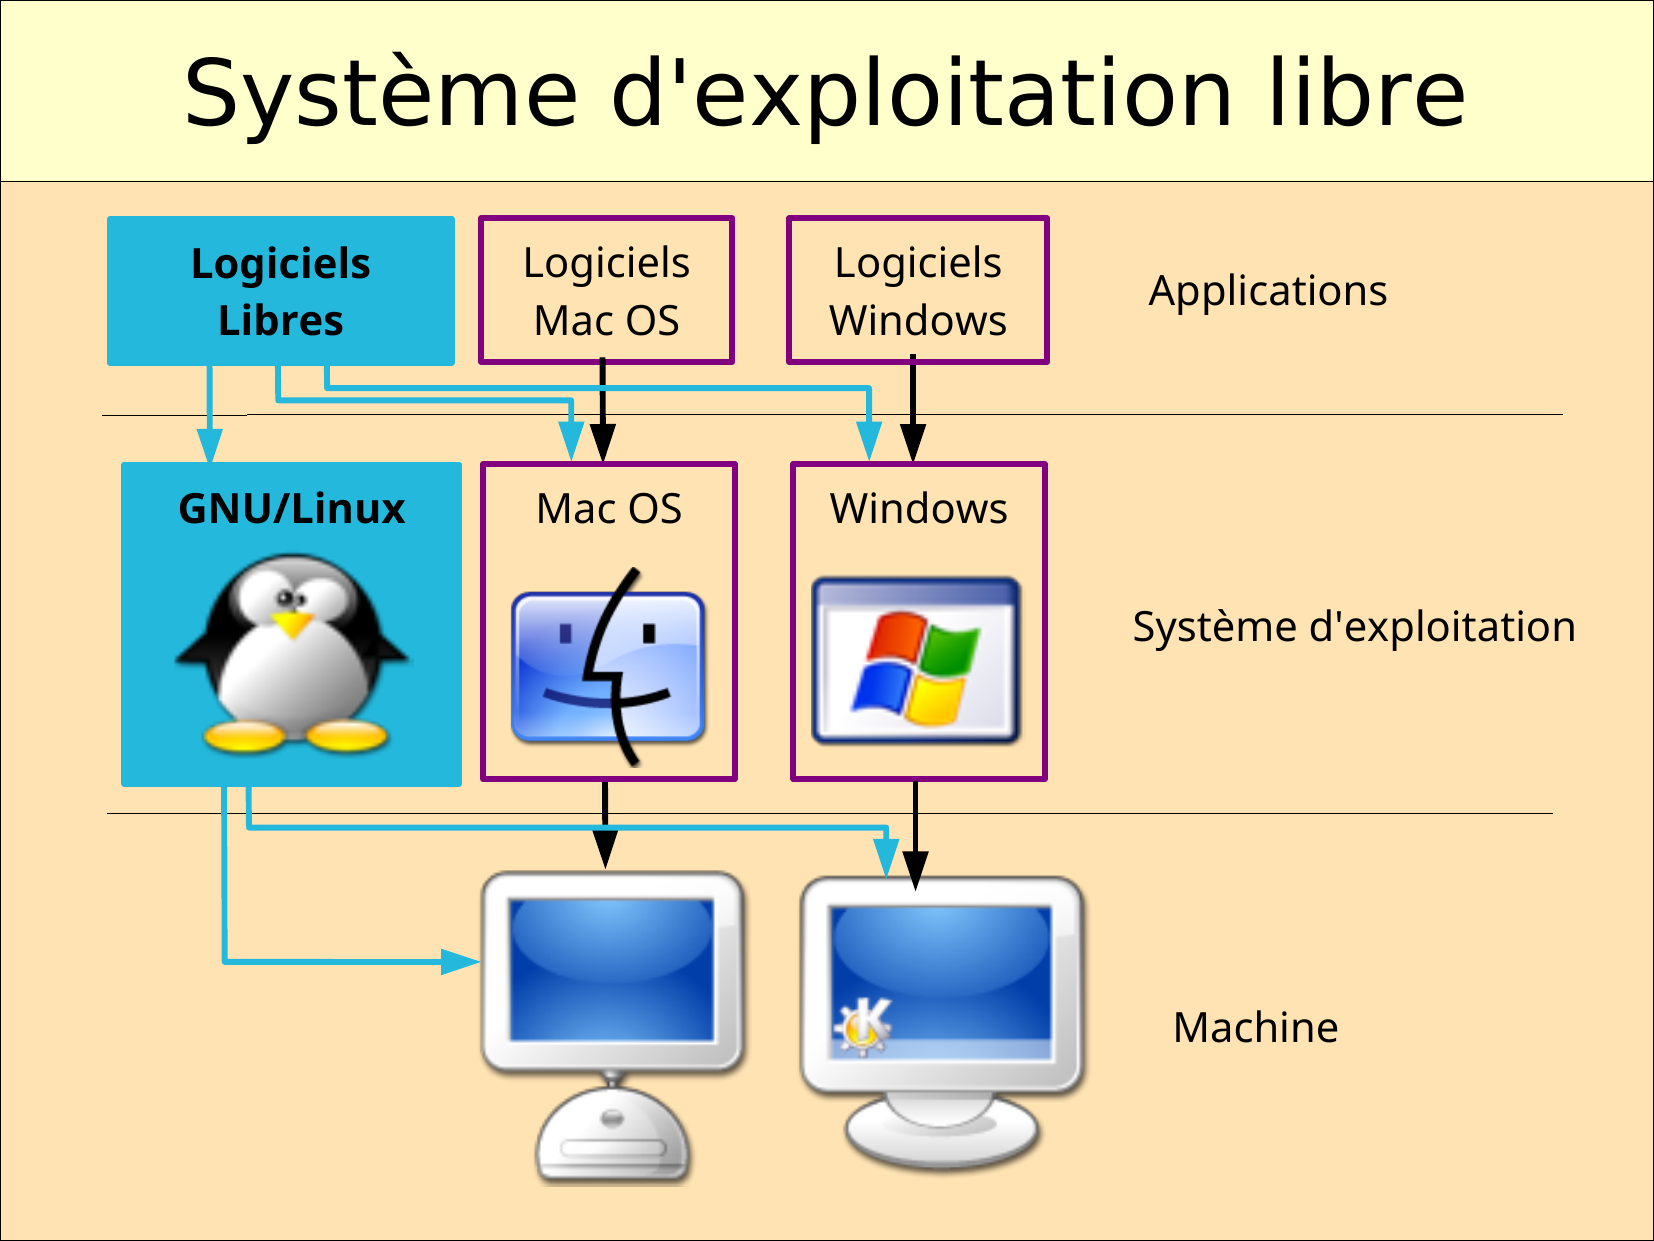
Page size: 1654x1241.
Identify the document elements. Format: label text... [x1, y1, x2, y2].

text_box Machine [1157, 990, 1440, 1065]
text_box Mac OS [483, 464, 735, 779]
text_box Logiciels Windows [789, 226, 1048, 354]
picture [449, 869, 767, 1187]
text_box Logiciels Libres [109, 227, 452, 355]
text_box Système d'exploitation [1117, 589, 1628, 654]
text_box Windows [793, 464, 1045, 779]
picture [174, 541, 414, 766]
text_box Applications [1133, 253, 1440, 328]
text_box Logiciels Mac OS [480, 226, 733, 354]
title Système d'exploitation libre [0, 39, 1654, 147]
text_box GNU/Linux [124, 464, 459, 784]
picture [510, 567, 711, 768]
picture [786, 872, 1097, 1183]
